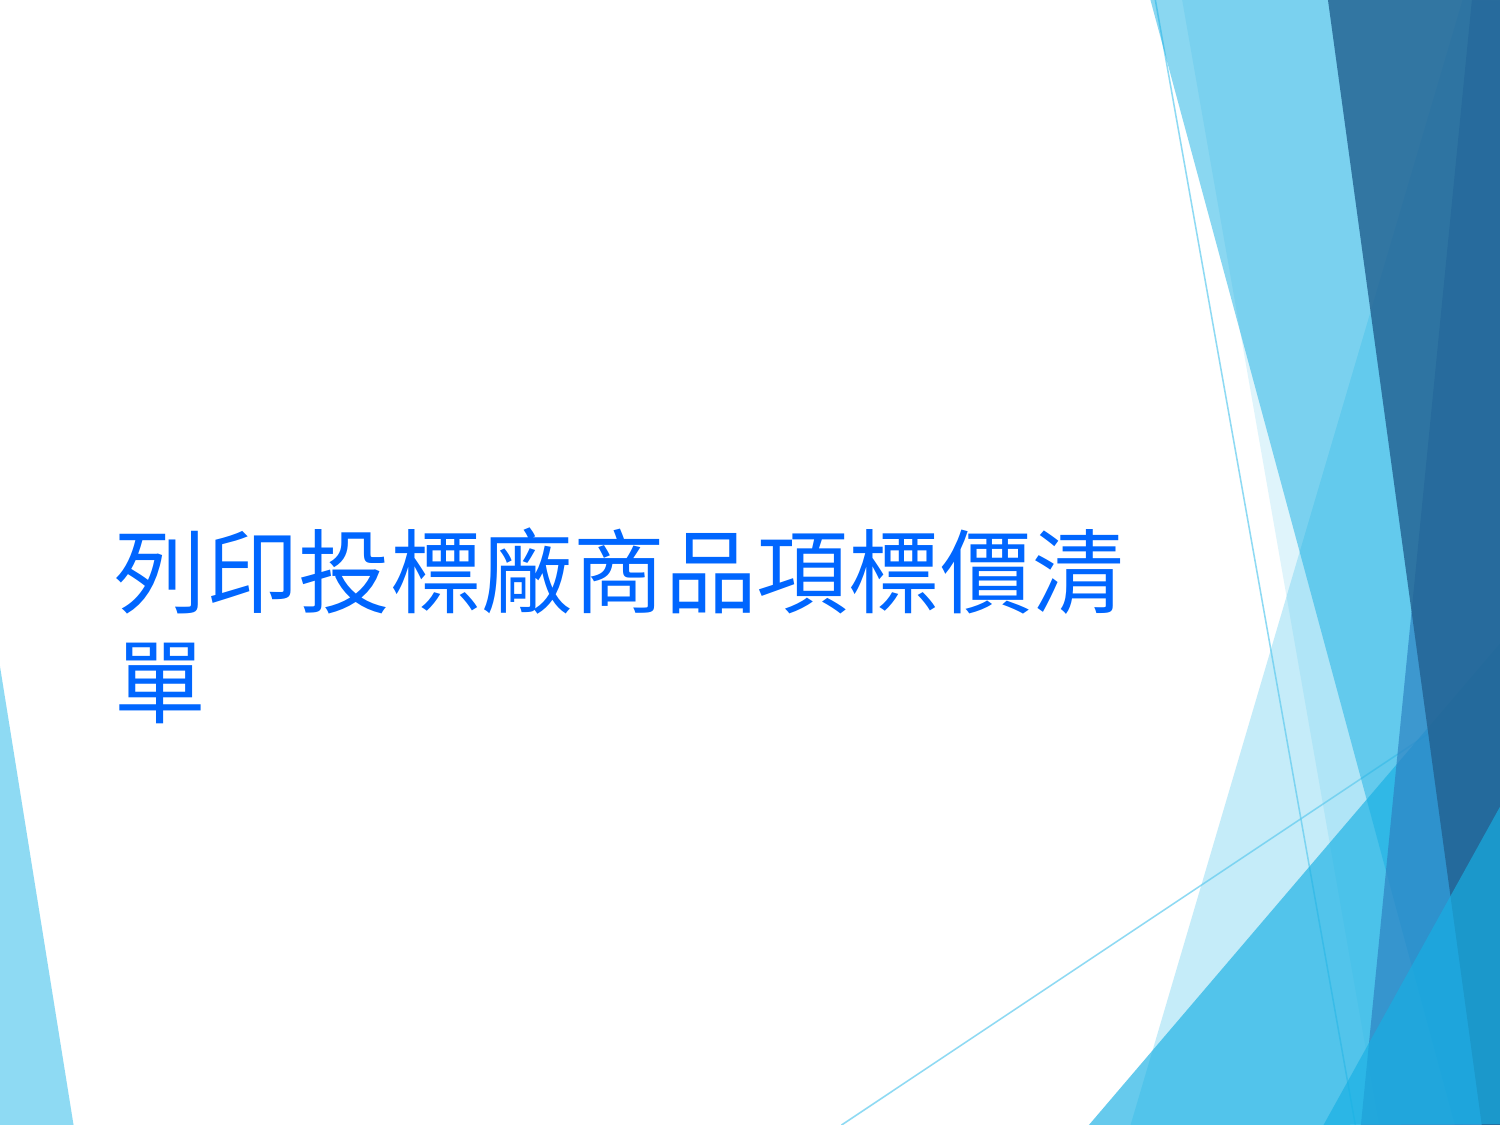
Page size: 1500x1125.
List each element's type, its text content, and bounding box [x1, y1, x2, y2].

title 列印投標廠商品項標價清單 [99, 316, 1142, 743]
